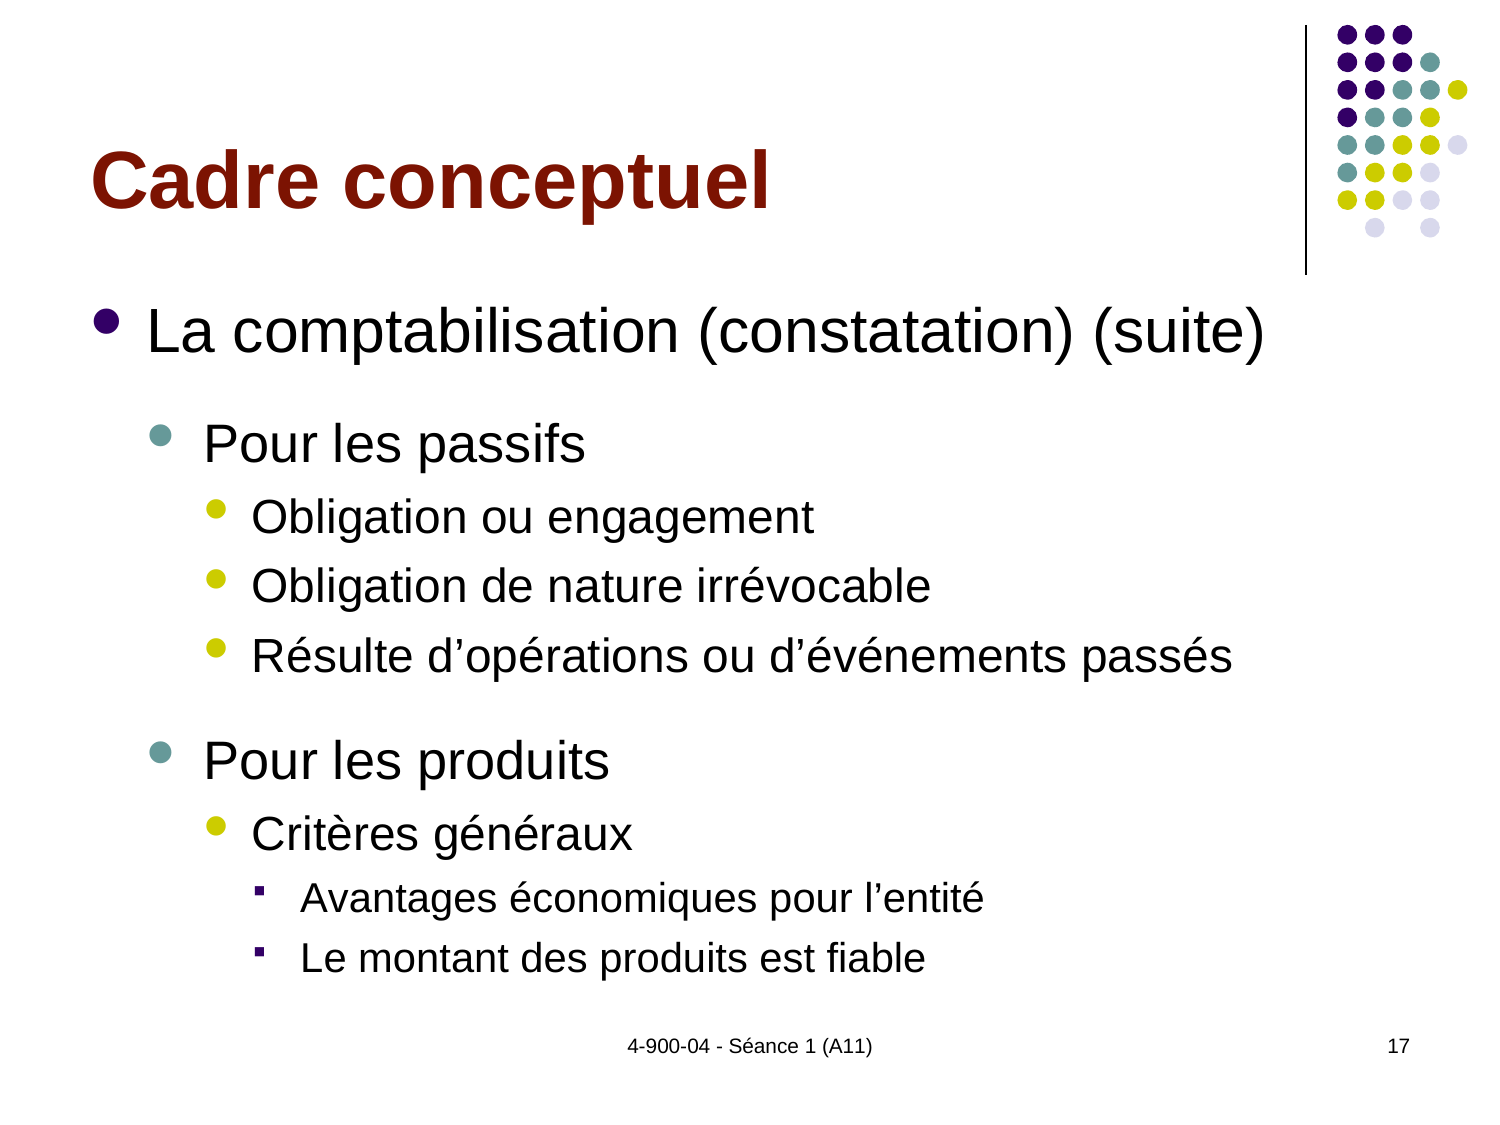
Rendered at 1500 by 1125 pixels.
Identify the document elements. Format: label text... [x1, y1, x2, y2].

text_box 4-900-04 - Séance 1 (A11) [512, 1025, 988, 1101]
list La comptabilisation (constatation) (suite) Pour les passifs Obligation ou engagement Obligation de nature irrévocable Résulte d’opérations ou d’événements passés Pour les produits Critères généraux Avantages économiques pour l’entité Le montant des produits est fiable [75, 282, 1426, 1006]
text_box <numéro> [1074, 1025, 1426, 1101]
title Cadre conceptuel [74, 20, 1313, 233]
